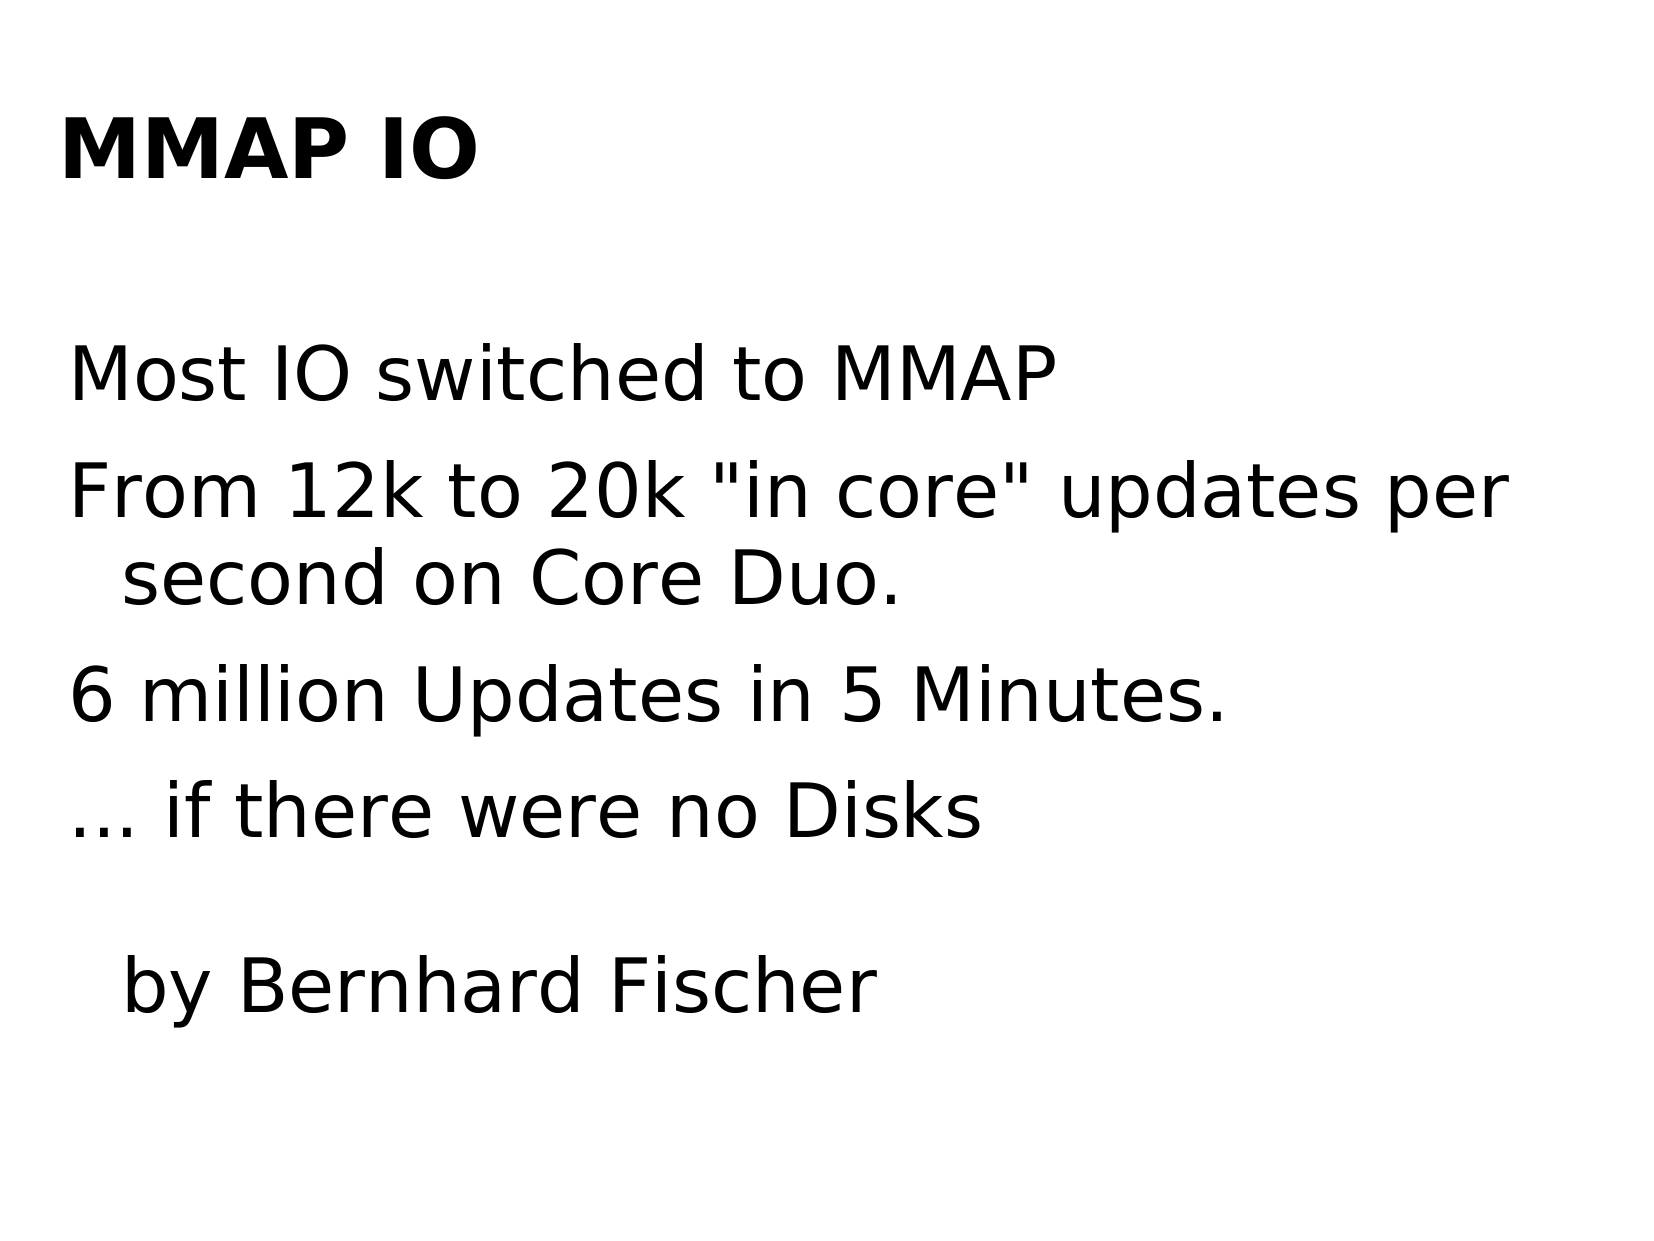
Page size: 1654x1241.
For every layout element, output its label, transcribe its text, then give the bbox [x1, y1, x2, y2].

list Most IO switched to MMAP From 12k to 20k "in core" updates per second on Core Duo. 6 million Updates in 5 Minutes. ... if there were no Disks by Bernhard Fischer [50, 330, 1571, 1100]
title MMAP IO [59, 75, 1607, 225]
